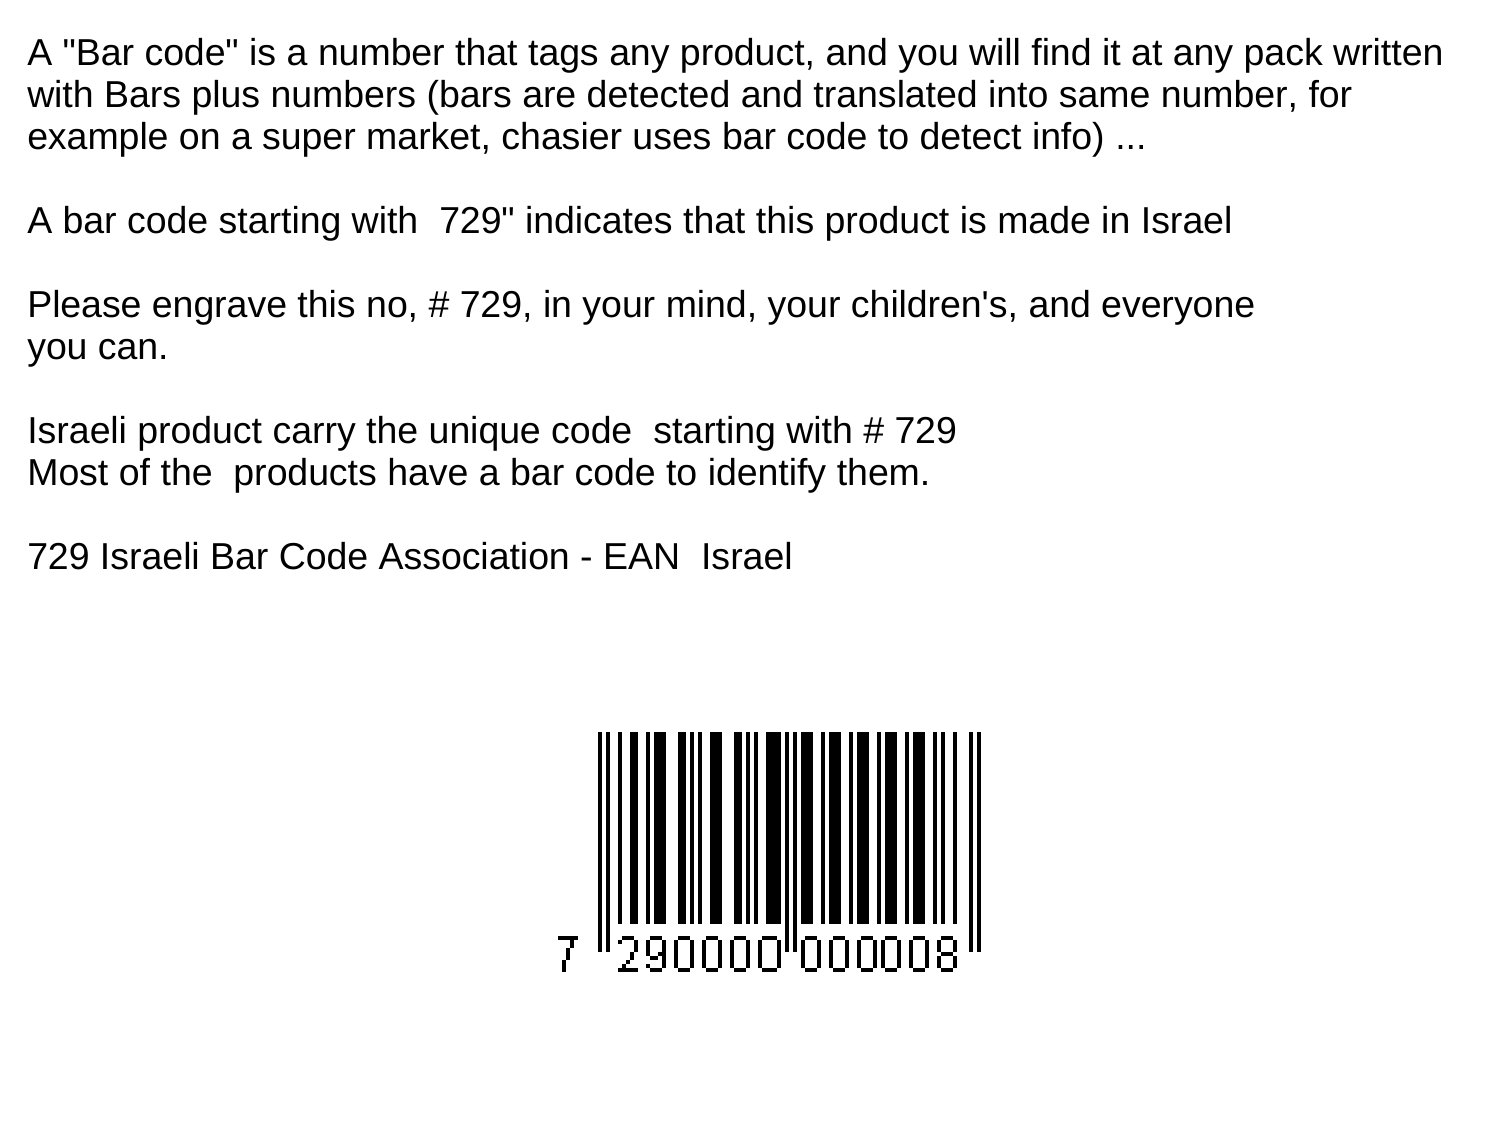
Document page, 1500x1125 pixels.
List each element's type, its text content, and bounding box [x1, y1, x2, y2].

text_box A "Bar code" is a number that tags any product, and you will find it at any pack written with Bars plus numbers (bars are detected and translated into same number, for example on a super market, chasier uses bar code to detect info) ... A bar code starting with 729" indicates that this product is made in Israel Please engrave this no, # 729, in your mind, your children's, and everyone you can. Israeli product carry the unique code starting with # 729 Most of the products have a bar code to identify them. 729 Israeli Bar Code Association - EAN Israel [12, 23, 1500, 585]
picture [539, 728, 1013, 988]
